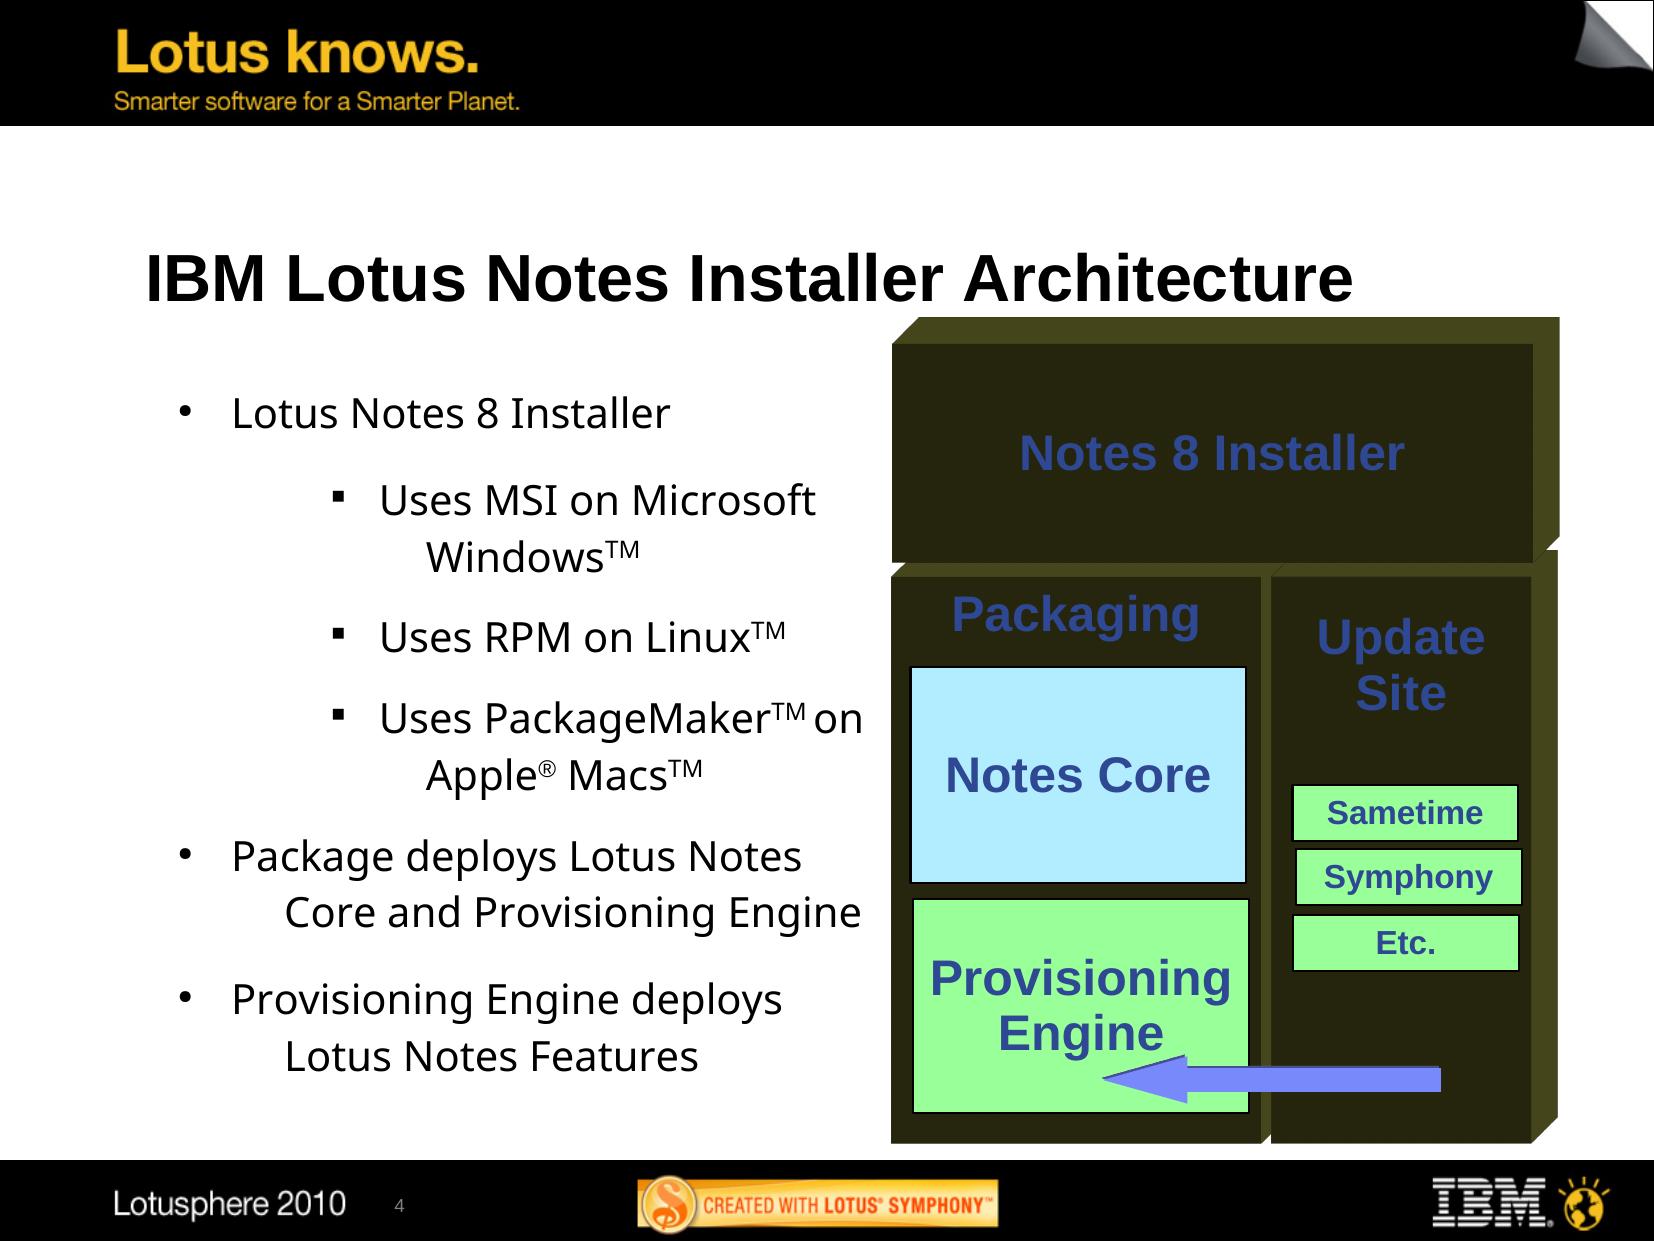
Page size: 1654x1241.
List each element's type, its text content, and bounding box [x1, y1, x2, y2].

picture [1, 1161, 1653, 1241]
text_box Lotus Notes 8 Installer Uses MSI on Microsoft WindowsTM Uses RPM on LinuxTM Uses PackageMakerTM on Apple® MacsTM Package deploys Lotus Notes Core and Provisioning Engine Provisioning Engine deploys Lotus Notes Features [142, 330, 883, 1137]
text_box Provisioning Engine [912, 898, 1250, 1113]
picture [1, 1, 1653, 125]
text_box Notes Core [910, 667, 1247, 884]
title IBM Lotus Notes Installer Architecture [145, 144, 1513, 316]
text_box Sametime [1292, 784, 1519, 841]
text_box Etc. [1293, 915, 1520, 972]
text_box Symphony [1295, 848, 1522, 906]
text_box [1102, 1056, 1441, 1104]
